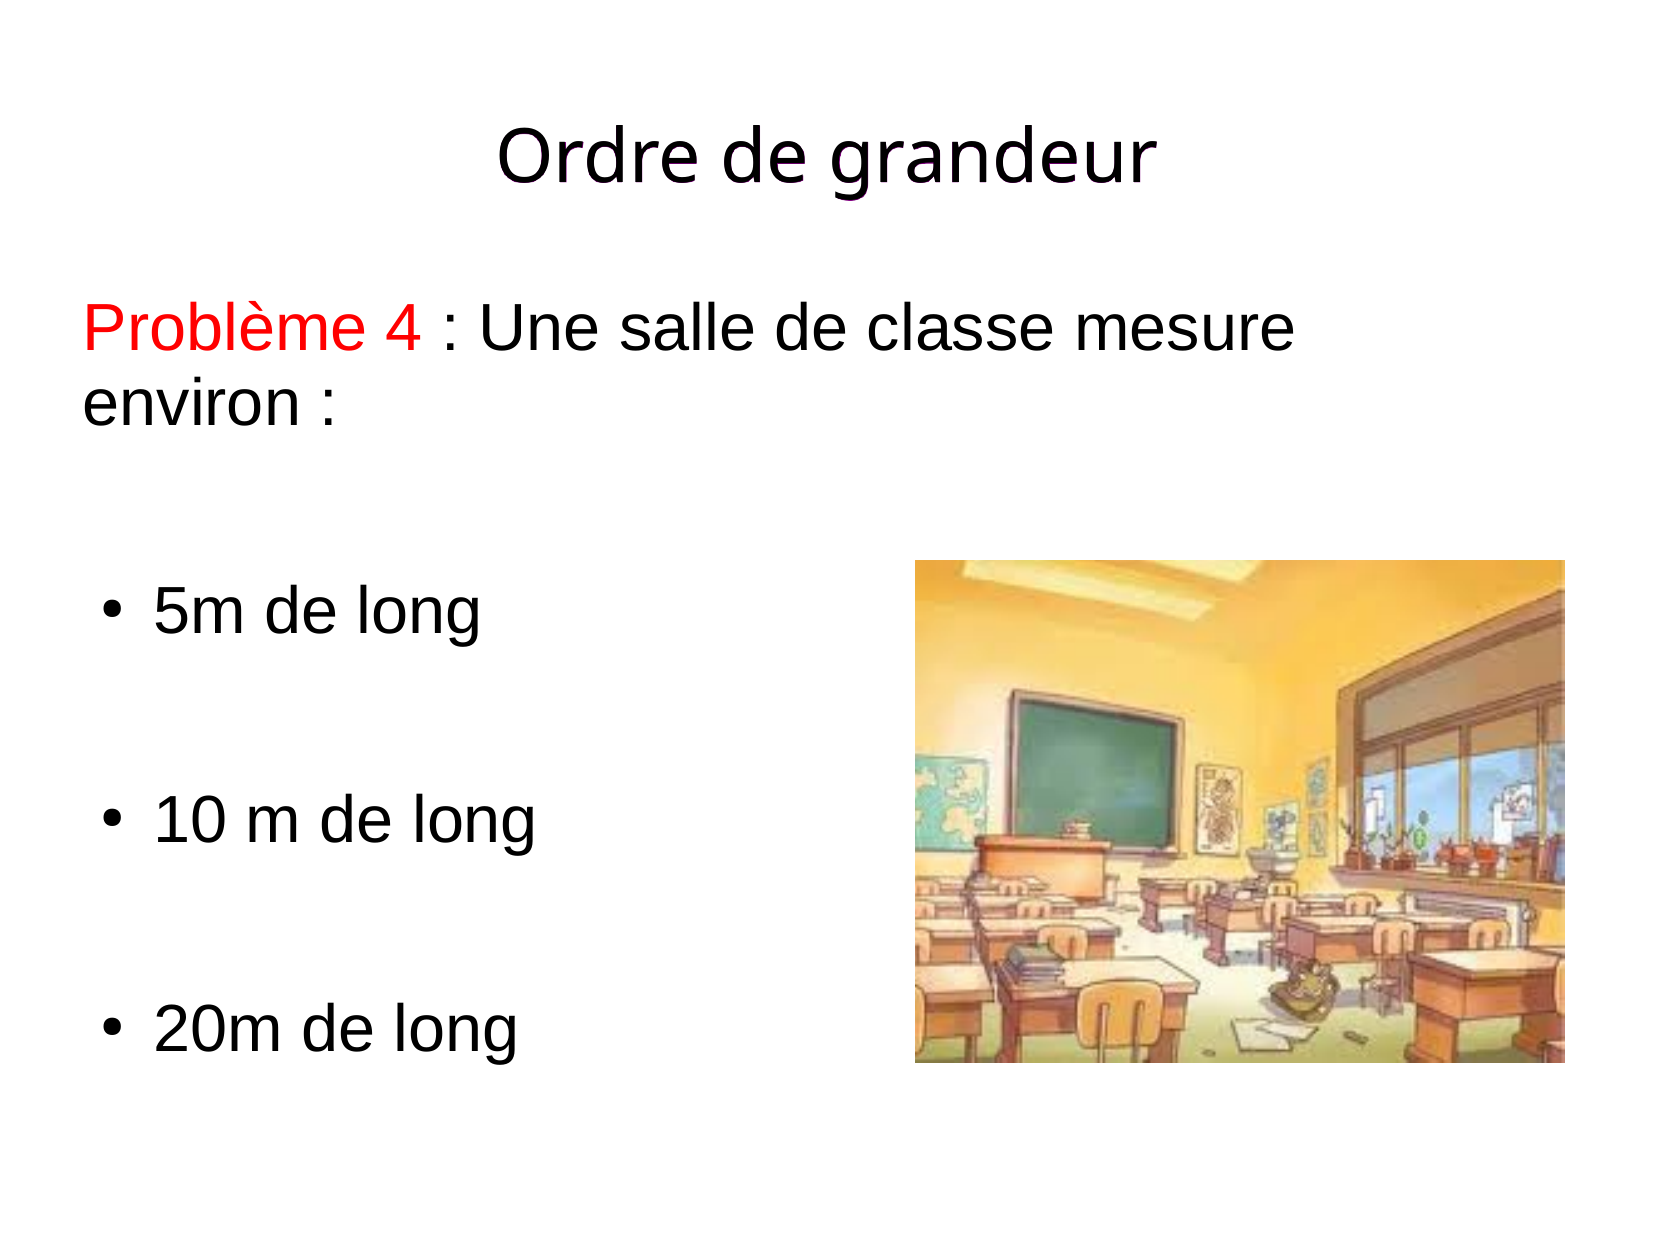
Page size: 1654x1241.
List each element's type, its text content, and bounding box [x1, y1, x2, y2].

title Ordre de grandeur [82, 49, 1571, 257]
picture [915, 560, 1565, 1063]
list Problème 4 : Une salle de classe mesure environ : 5m de long 10 m de long 20m de long [82, 290, 1571, 1170]
